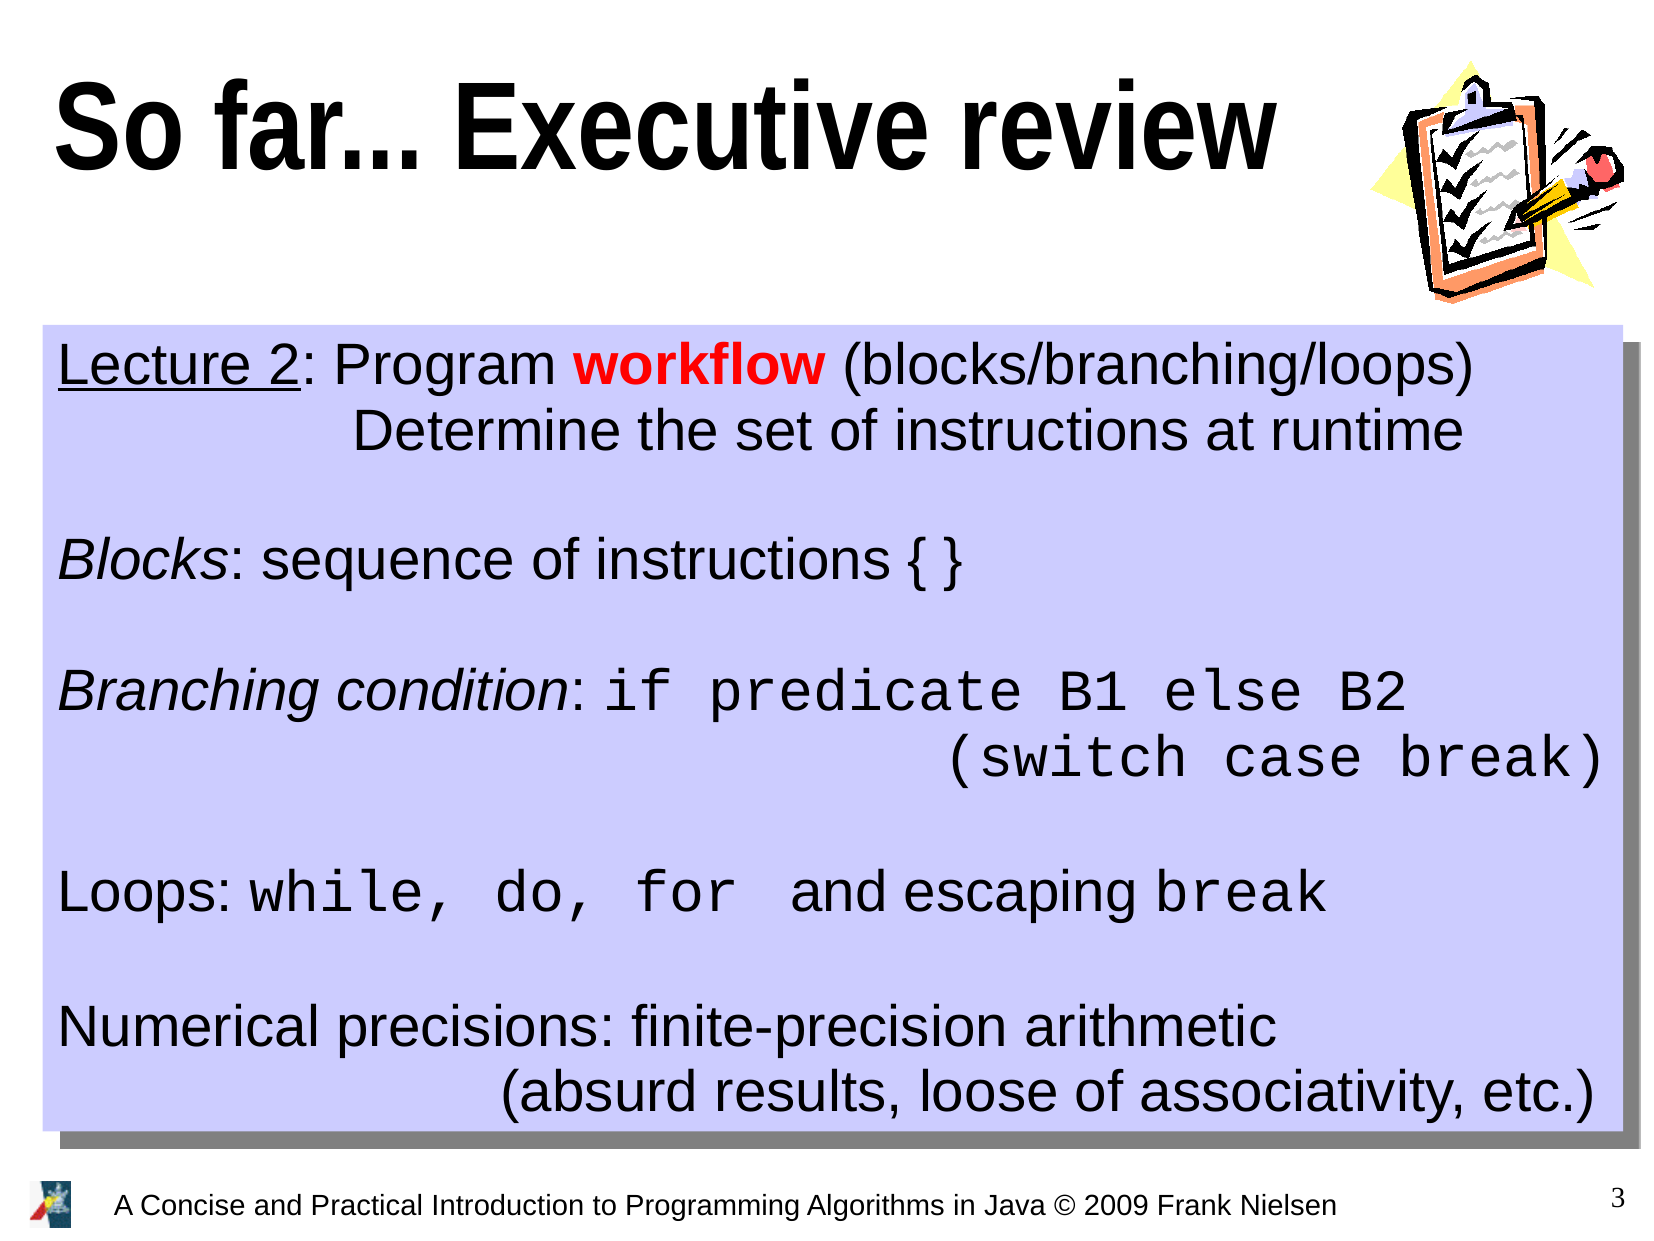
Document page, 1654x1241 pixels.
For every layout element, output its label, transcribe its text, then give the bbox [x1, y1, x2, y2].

text_box Lecture 2: Program workflow (blocks/branching/loops) Determine the set of instructions at runtime Blocks: sequence of instructions { } Branching condition: if predicate B1 else B2 (switch case break) Loops: while, do, for and escaping break Numerical precisions: finite-precision arithmetic (absurd results, loose of associativity, etc.) [42, 324, 1624, 1124]
picture [1370, 58, 1625, 305]
picture [29, 1181, 71, 1228]
text_box So far... Executive review [39, 44, 1294, 203]
